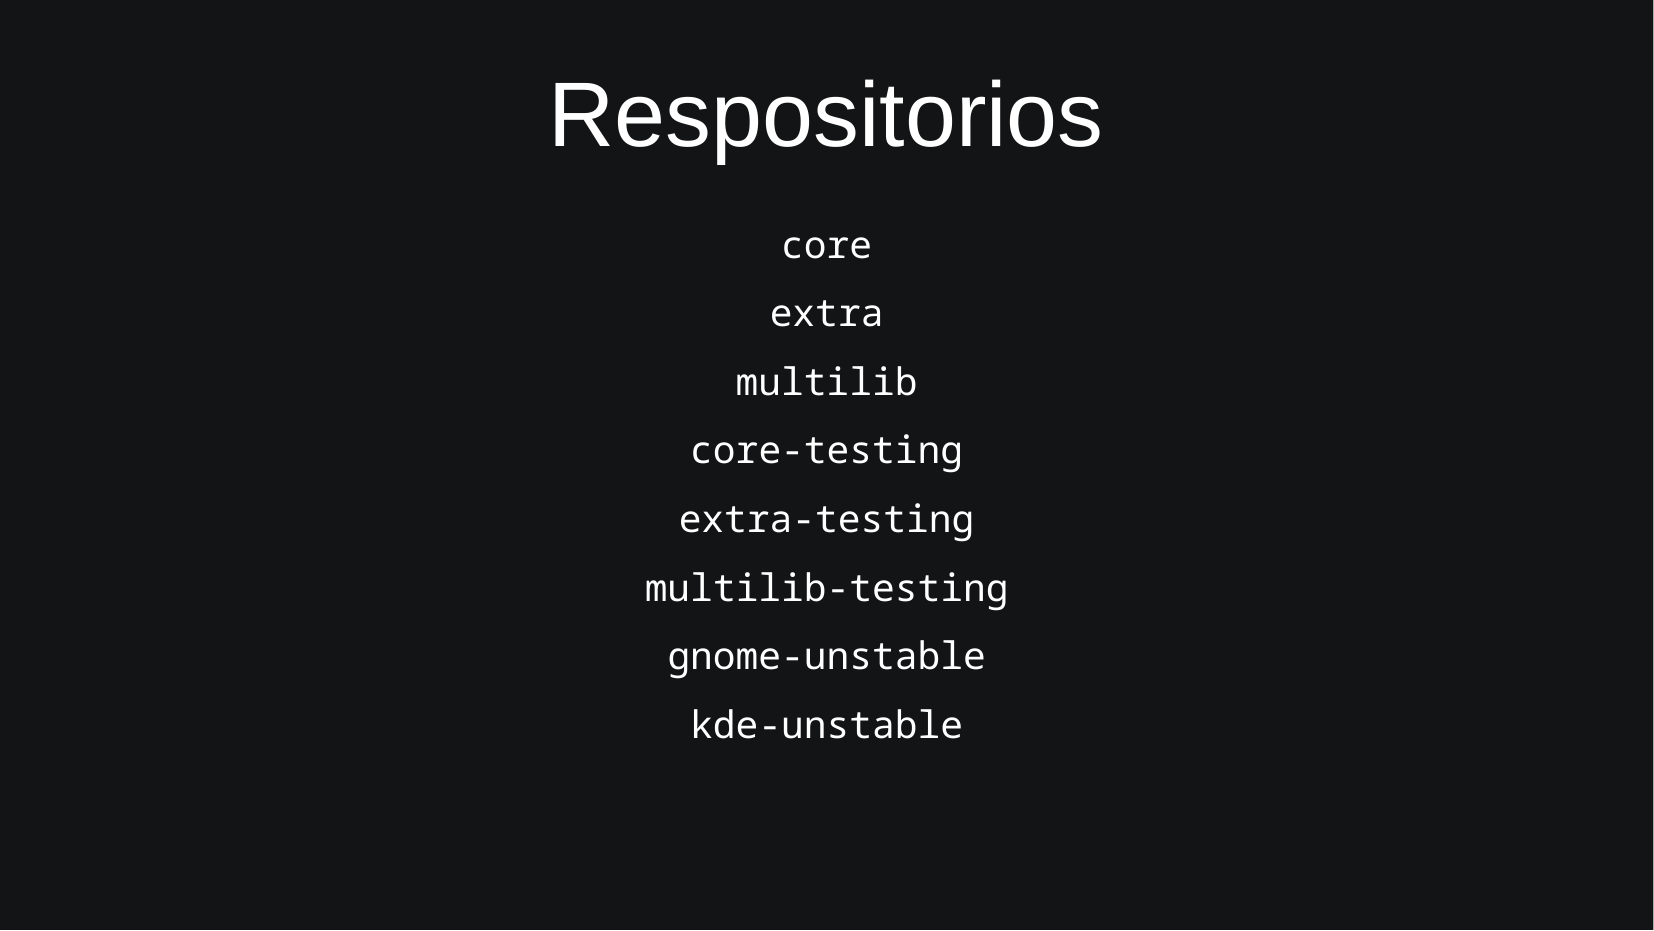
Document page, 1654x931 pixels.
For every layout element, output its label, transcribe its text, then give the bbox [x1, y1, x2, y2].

list core extra multilib core-testing extra-testing multilib-testing gnome-unstable kde-unstable [82, 217, 1571, 758]
title Respositorios [82, 37, 1571, 193]
